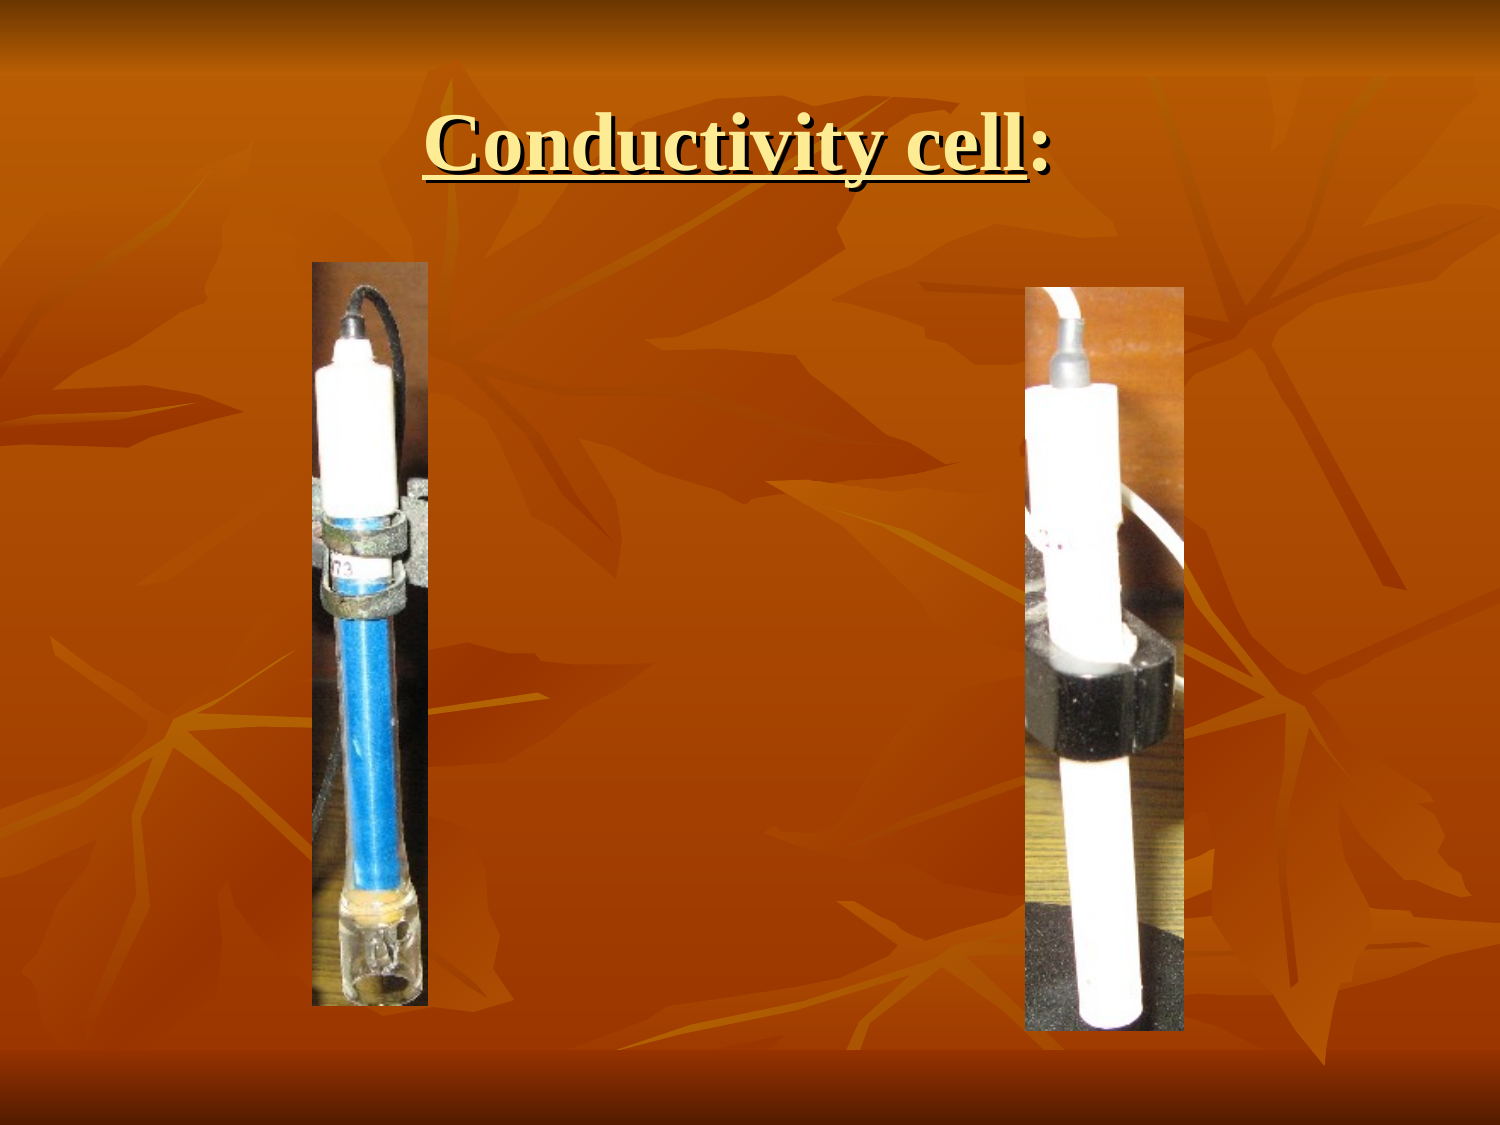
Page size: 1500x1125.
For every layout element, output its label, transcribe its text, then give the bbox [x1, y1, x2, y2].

picture [1025, 287, 1184, 1031]
title Conductivity cell: [75, 45, 1426, 234]
picture [312, 262, 428, 1006]
